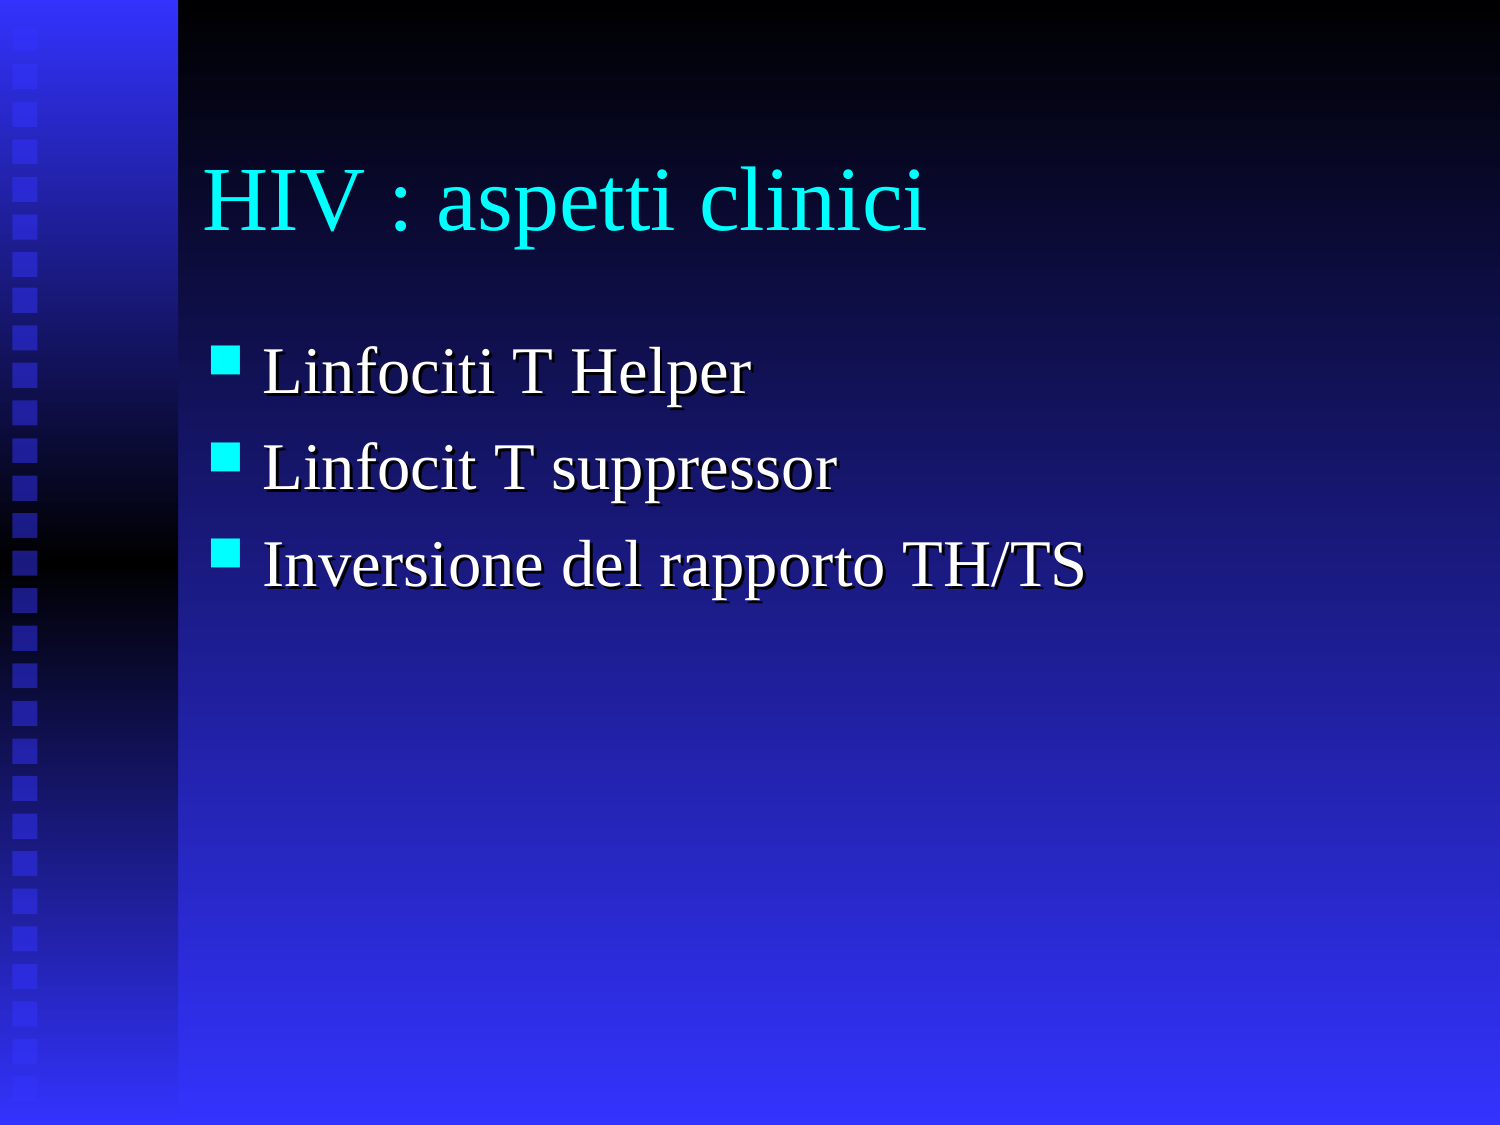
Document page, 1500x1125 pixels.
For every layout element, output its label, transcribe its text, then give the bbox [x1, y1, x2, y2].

text_box HIV : aspetti clinici [187, 99, 1463, 288]
text_box Linfociti T Helper Linfocit T suppressor Inversione del rapporto TH/TS [191, 319, 1467, 995]
